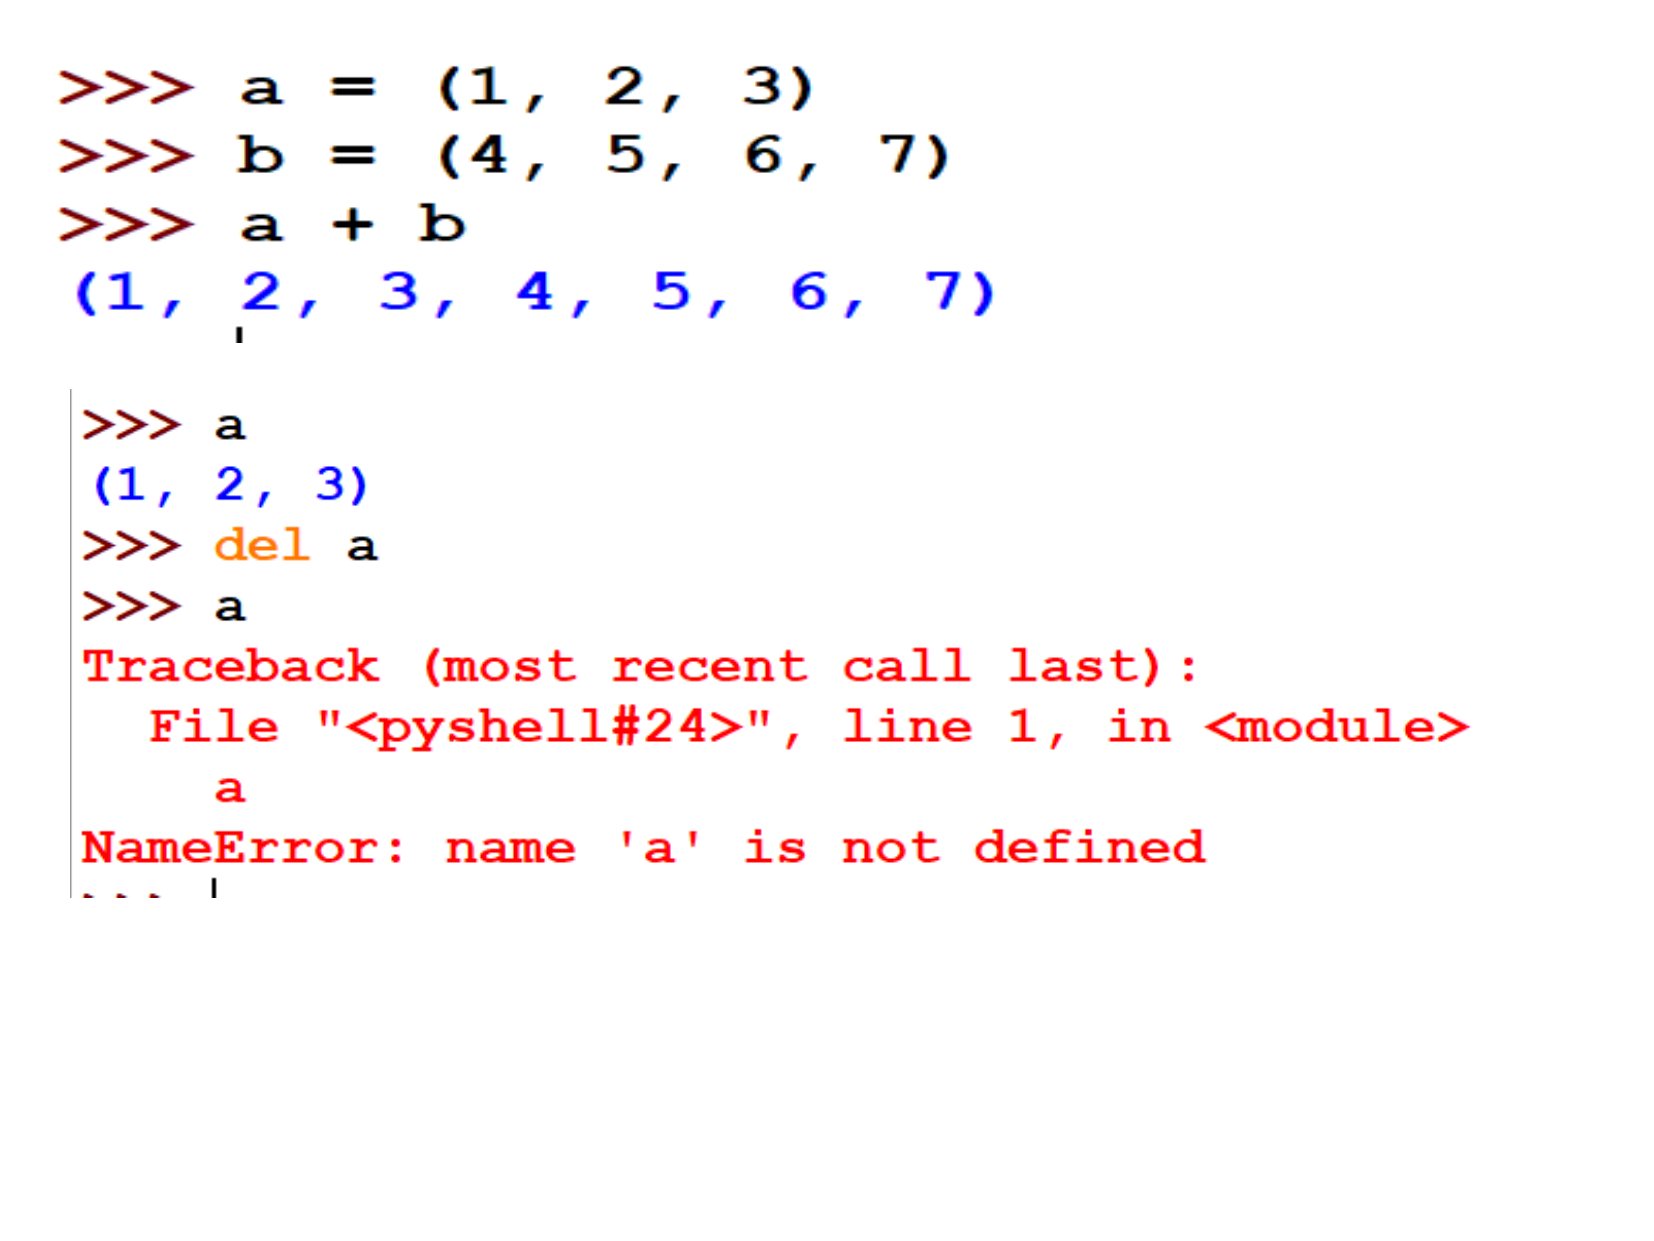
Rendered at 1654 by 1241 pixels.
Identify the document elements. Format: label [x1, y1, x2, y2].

picture [70, 389, 1501, 898]
picture [50, 56, 1075, 343]
